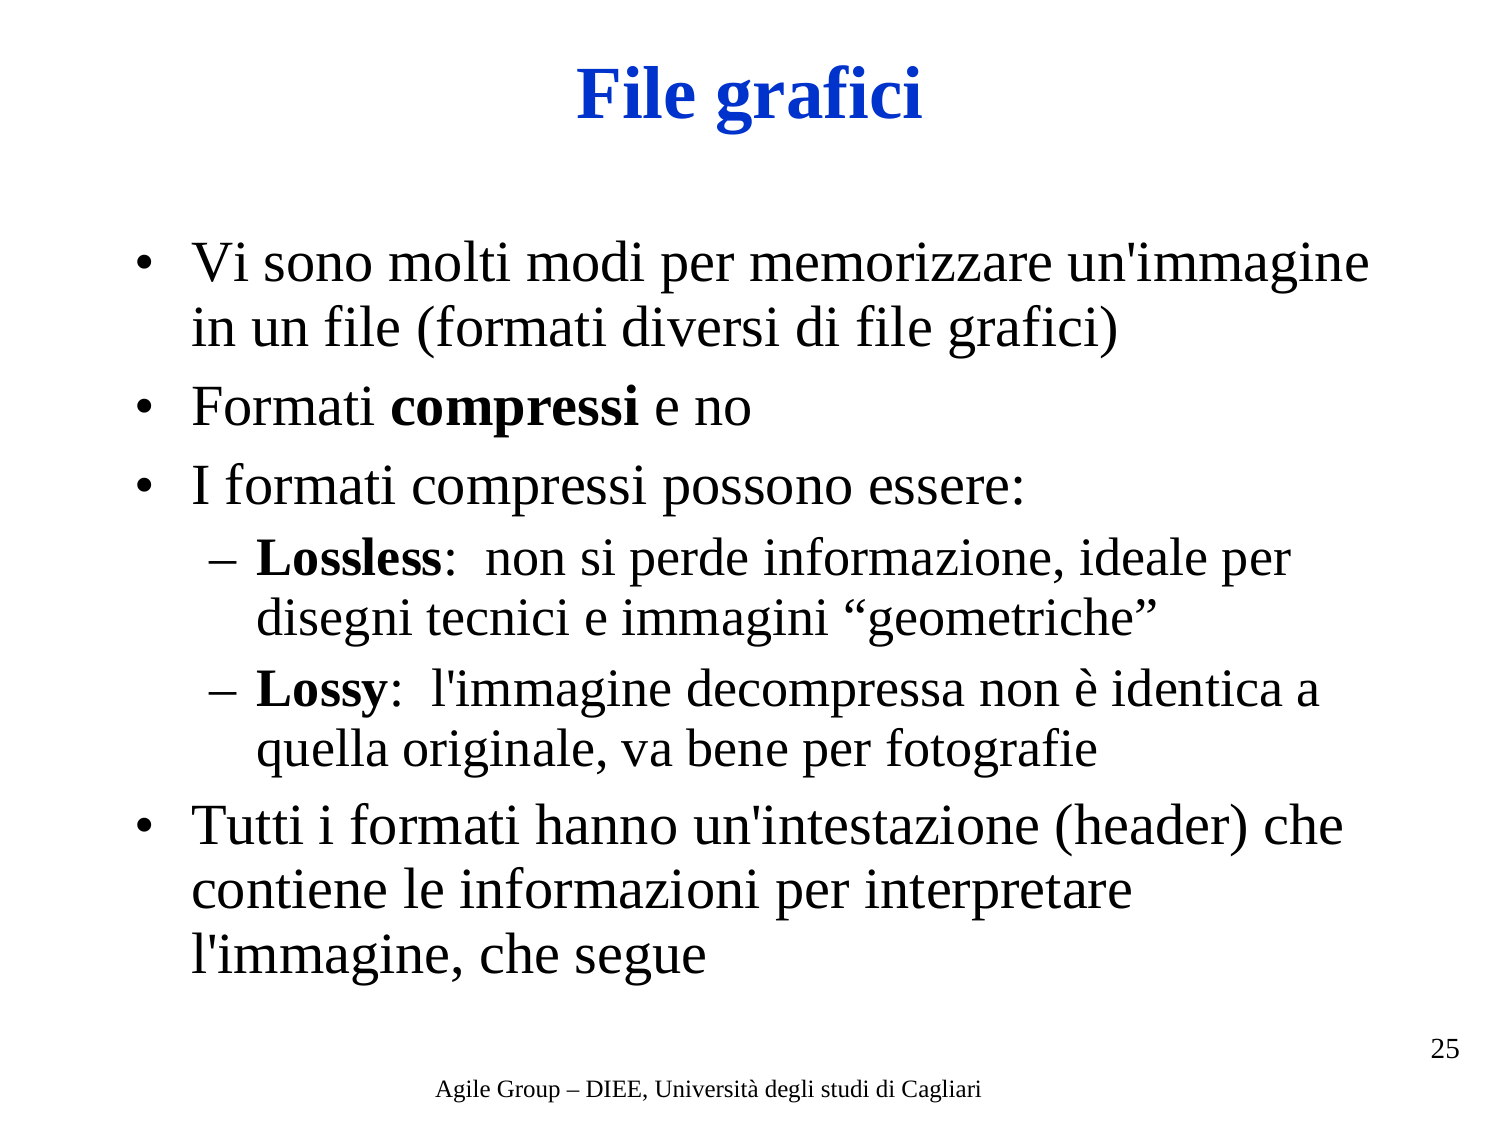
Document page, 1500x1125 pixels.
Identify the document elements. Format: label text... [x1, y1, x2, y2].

title File grafici [112, 12, 1388, 175]
list Vi sono molti modi per memorizzare un'immagine in un file (formati diversi di file grafici) Formati compressi e no I formati compressi possono essere: Lossless: non si perde informazione, ideale per disegni tecnici e immagini “geometriche” Lossy: l'immagine decompressa non è identica a quella originale, va bene per fotografie Tutti i formati hanno un'intestazione (header) che contiene le informazioni per interpretare l'immagine, che segue [120, 222, 1424, 994]
